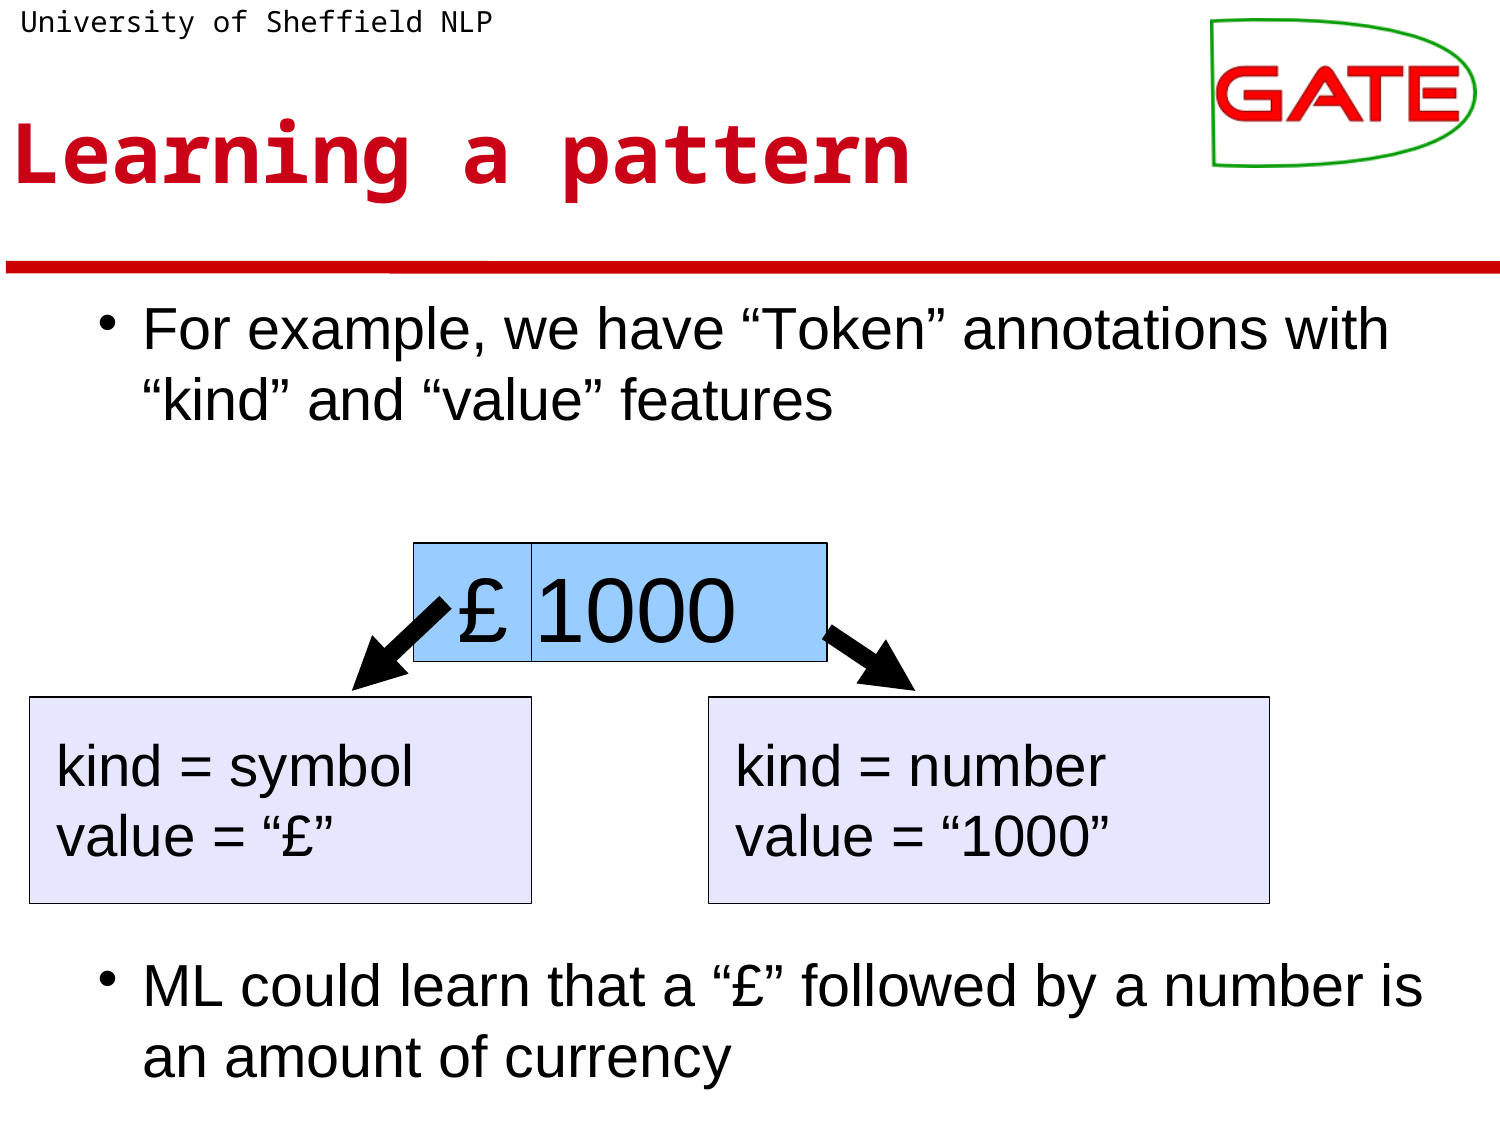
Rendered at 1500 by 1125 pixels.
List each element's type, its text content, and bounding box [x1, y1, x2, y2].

text_box £ 1000 [442, 543, 1063, 669]
list For example, we have “Token” annotations with “kind” and “value” features ML could learn that a “£” followed by a number is an amount of currency [82, 290, 1477, 1093]
text_box kind = symbol value = “£” [41, 720, 573, 876]
picture [1210, 18, 1477, 49]
title Learning a pattern [11, 49, 1500, 257]
text_box [708, 696, 1270, 904]
text_box [29, 696, 82, 904]
text_box kind = number value = “1000” [720, 720, 1253, 876]
